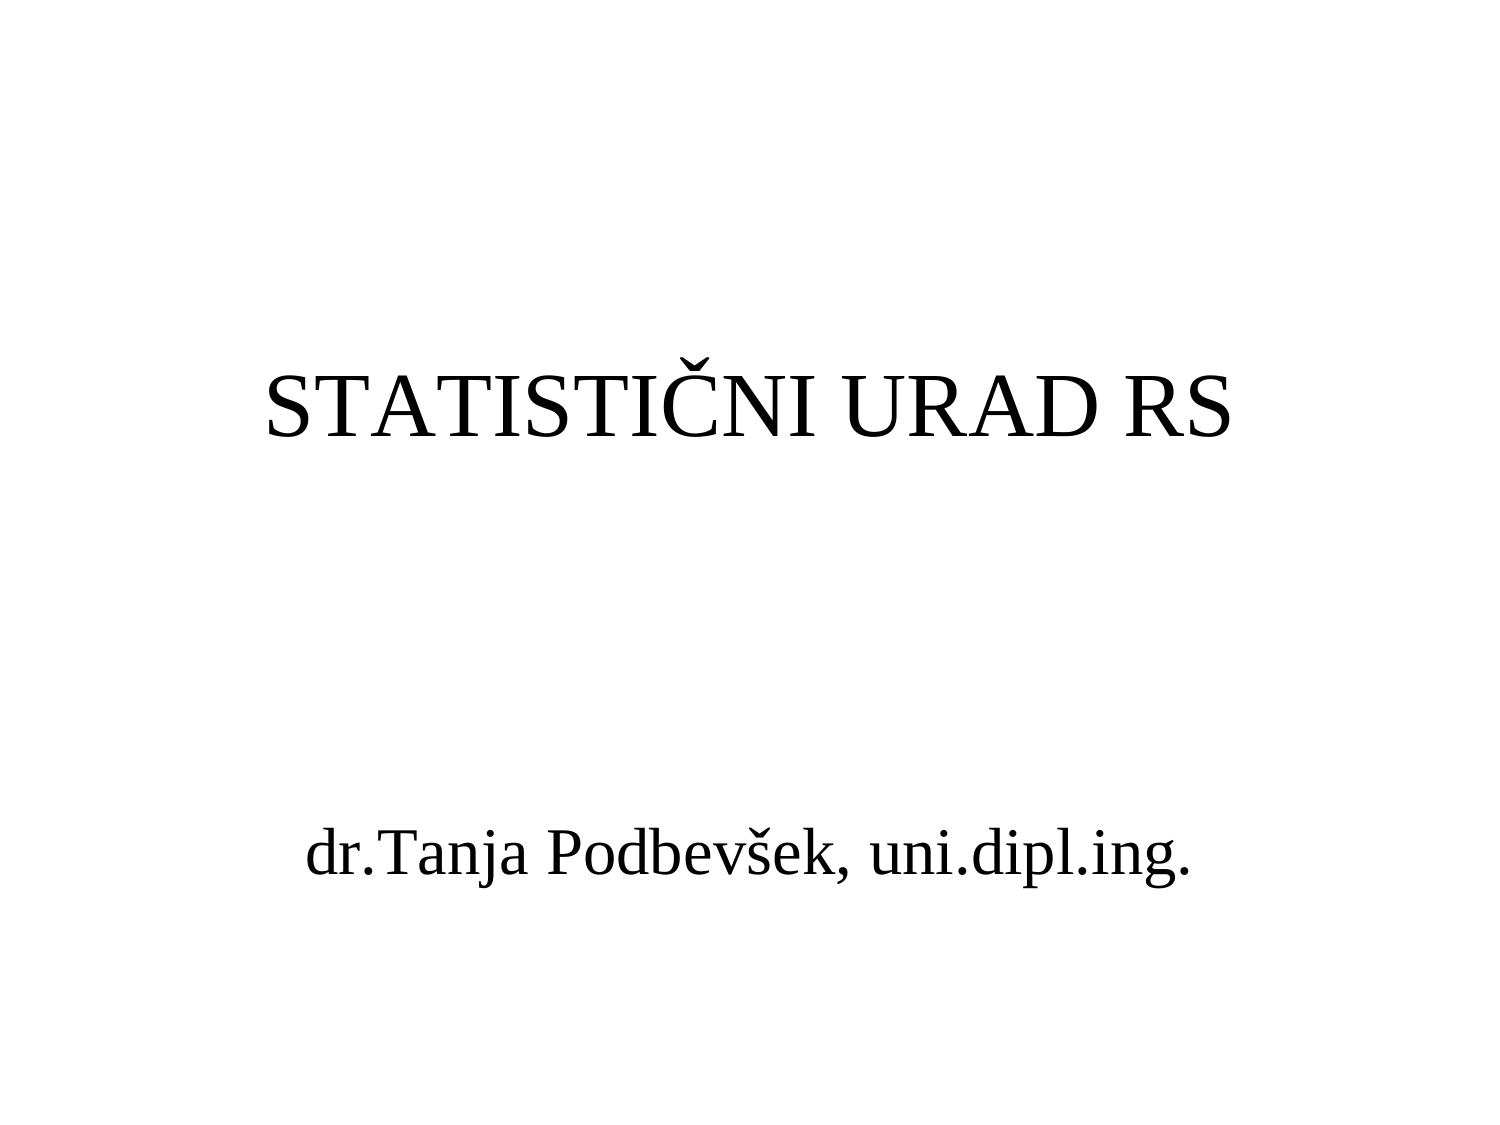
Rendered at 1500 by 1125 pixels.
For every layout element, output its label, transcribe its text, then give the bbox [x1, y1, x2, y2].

title STATISTIČNI URAD RS [112, 137, 1388, 663]
text_box dr.Tanja Podbevšek, uni.dipl.ing. [225, 800, 1276, 1088]
